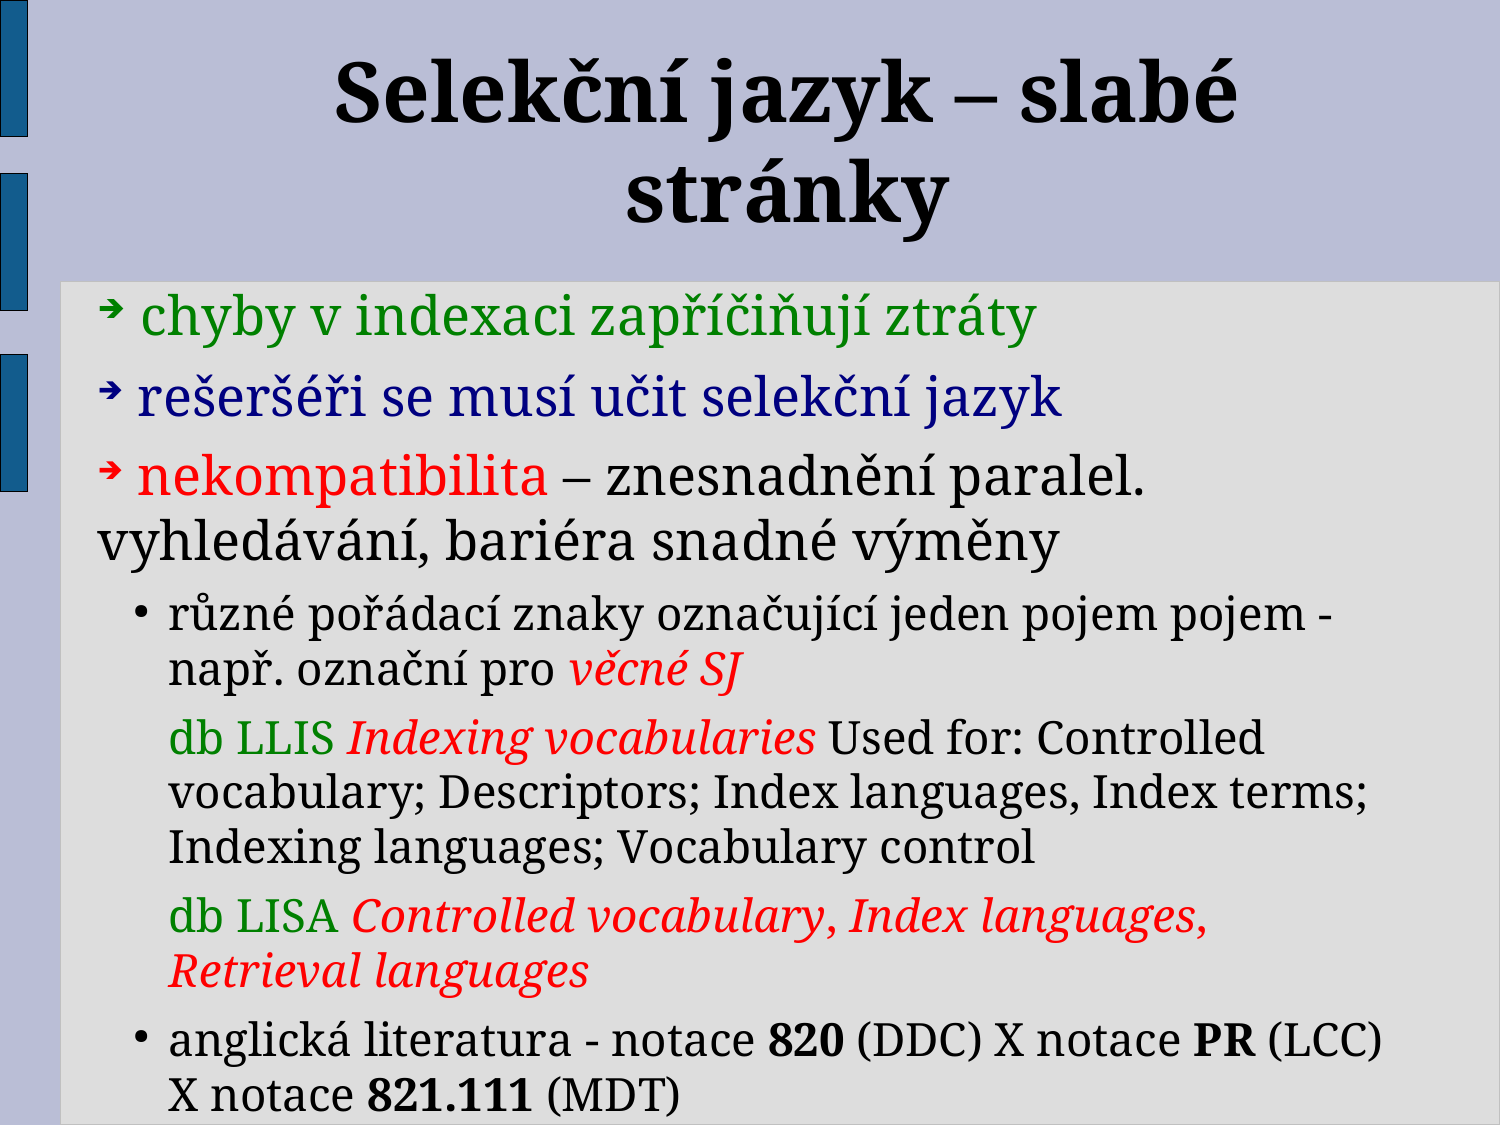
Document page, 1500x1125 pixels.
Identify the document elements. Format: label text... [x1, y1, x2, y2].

list chyby v indexaci zapříčiňují ztráty rešeršéři se musí učit selekční jazyk nekompatibilita – znesnadnění paralel. vyhledávání, bariéra snadné výměny různé pořádací znaky označující jeden pojem pojem - např. označní pro věcné SJ db LLIS Indexing vocabularies Used for: Controlled vocabulary; Descriptors; Index languages, Index terms; Indexing languages; Vocabulary control db LISA Controlled vocabulary, Index languages, Retrieval languages anglická literatura - notace 820 (DDC) X notace PR (LCC) X notace 821.111 (MDT) [82, 269, 1420, 1125]
title Selekční jazyk – slabé stránky [150, 31, 1426, 248]
